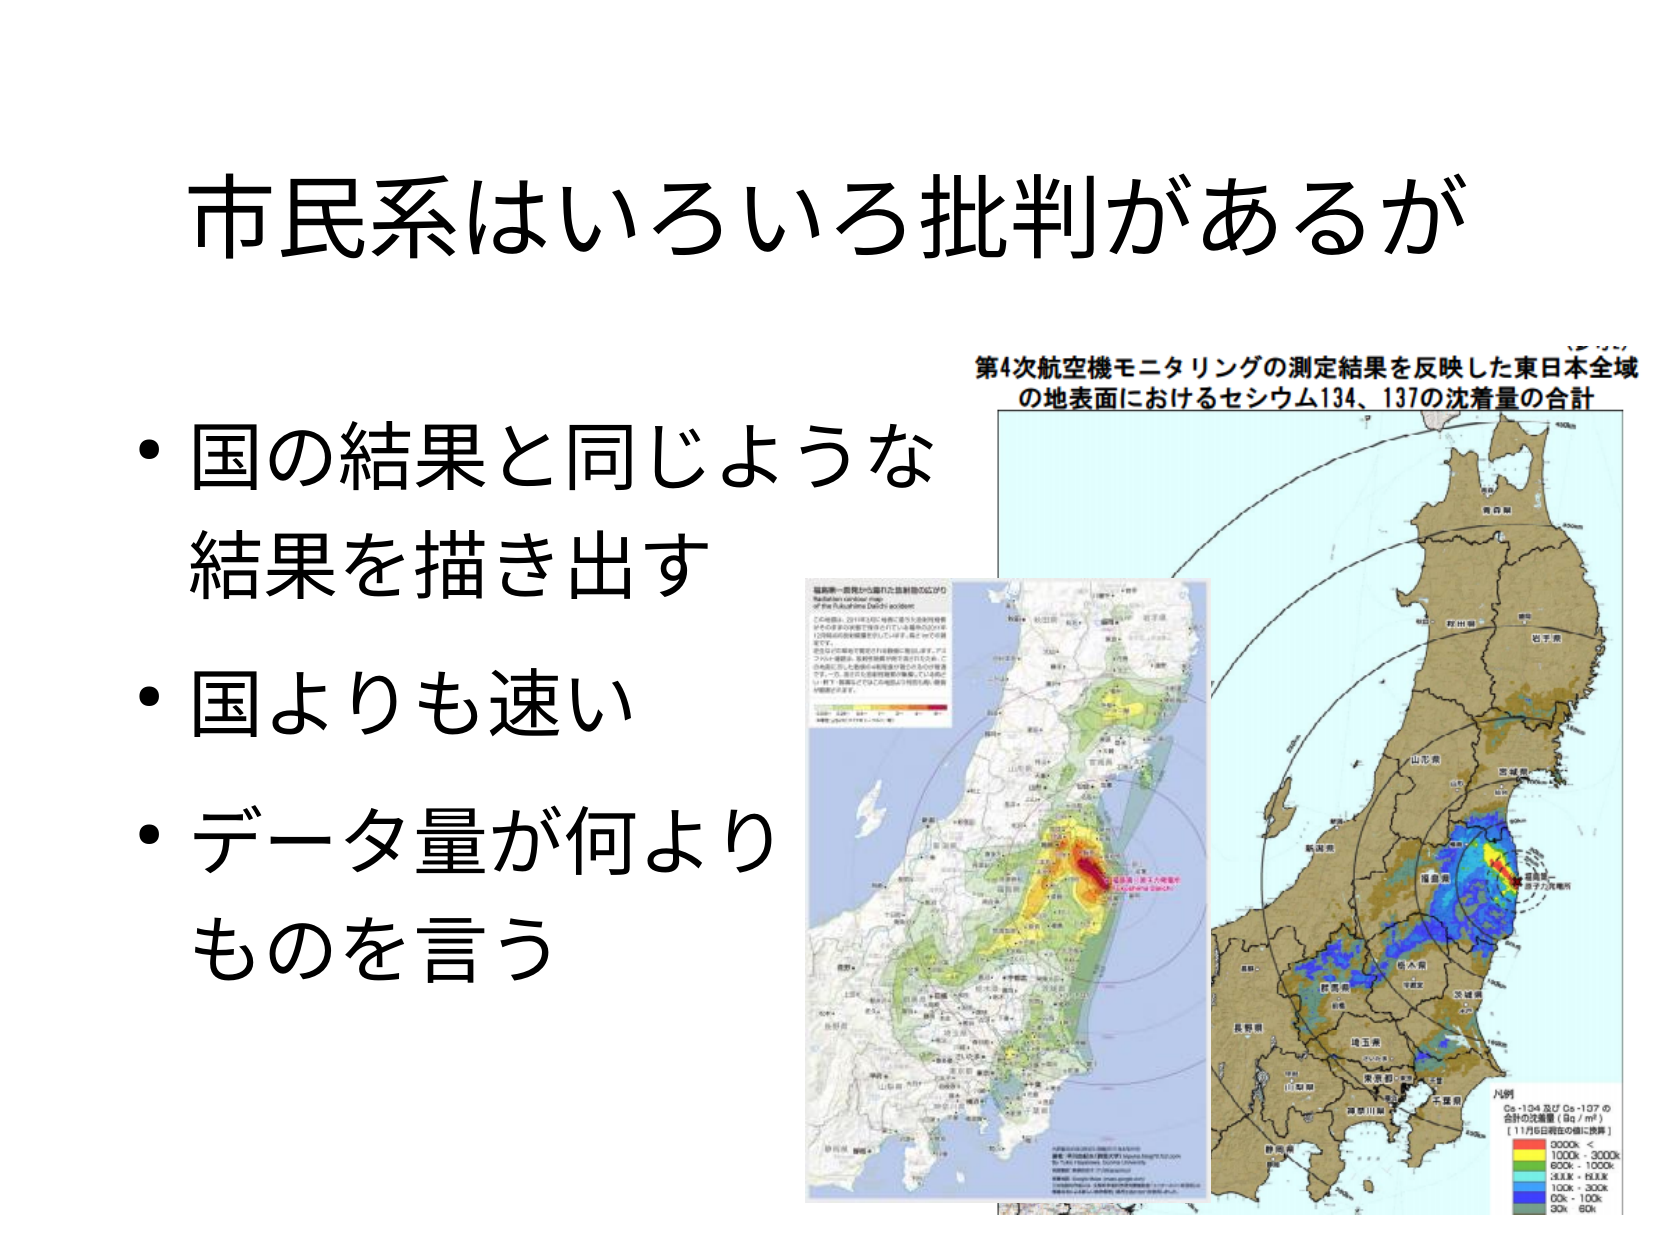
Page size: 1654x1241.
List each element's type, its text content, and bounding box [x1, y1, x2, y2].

title 市民系はいろいろ批判があるが [82, 108, 1571, 316]
list 国の結果と同じような 結果を描き出す 国よりも速い データ量が何より ものを言う [118, 397, 1512, 1217]
picture [974, 346, 1654, 1215]
